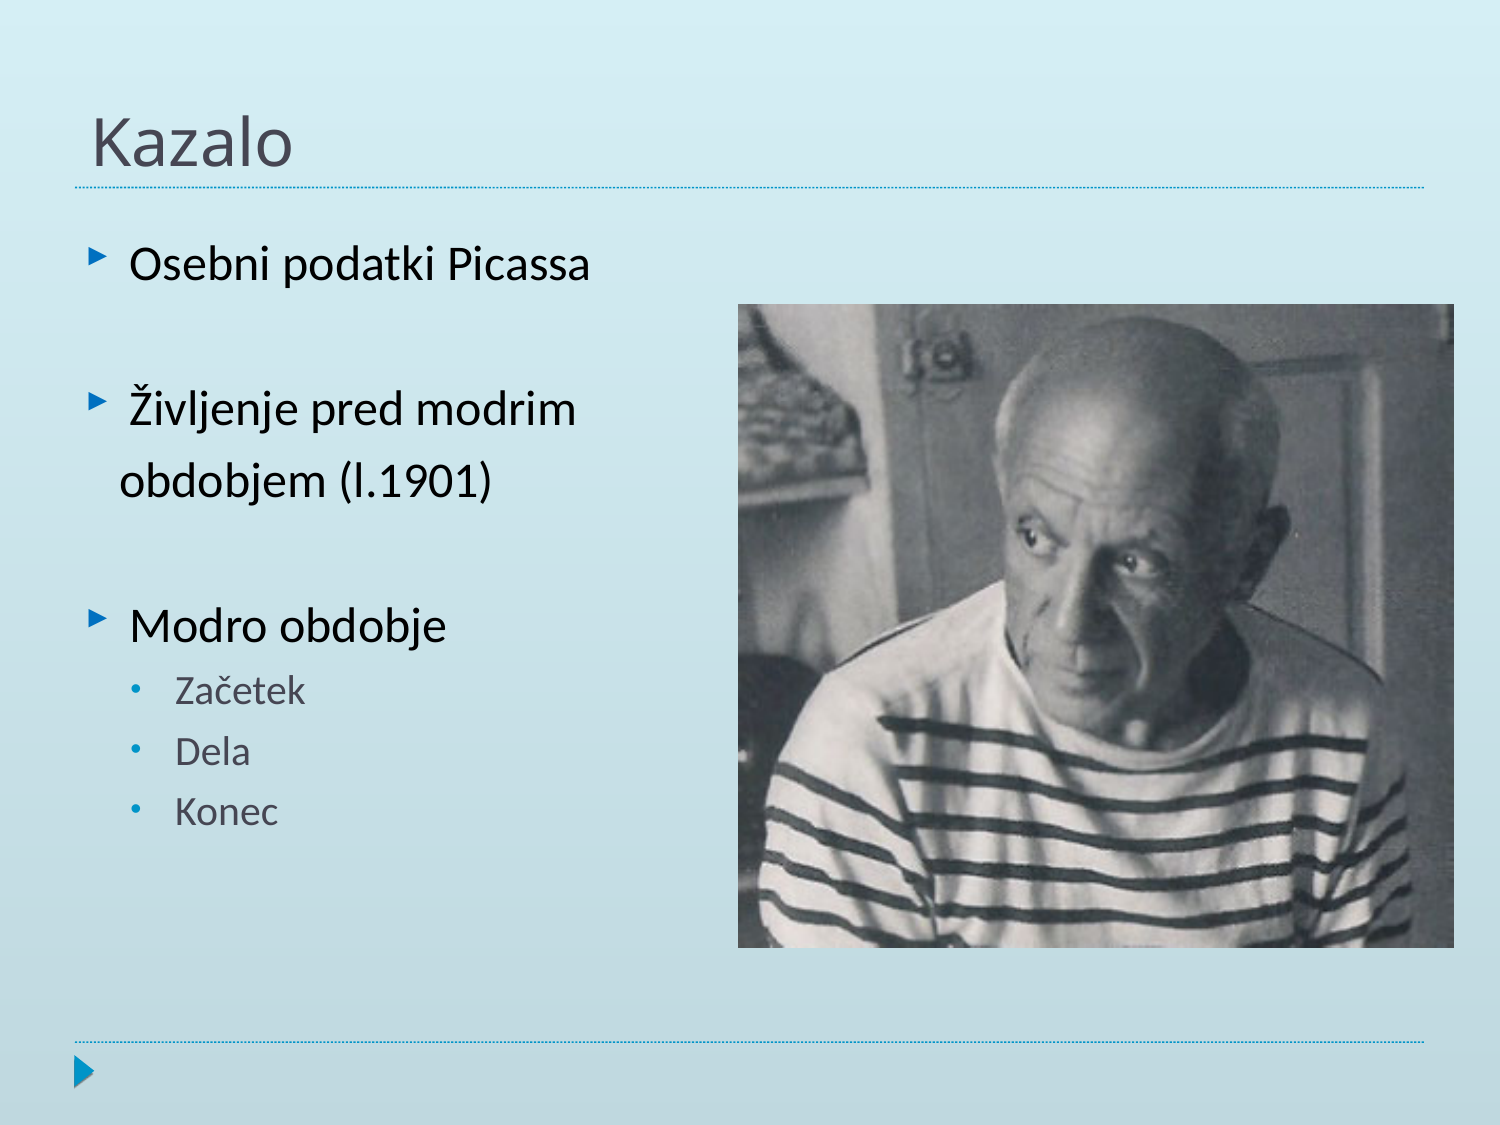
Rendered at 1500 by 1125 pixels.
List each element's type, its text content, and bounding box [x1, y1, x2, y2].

title Kazalo [75, 24, 1425, 188]
list Osebni podatki Picassa Življenje pred modrim obdobjem (l.1901) Modro obdobje Začetek Dela Konec [70, 222, 1421, 1010]
picture [738, 304, 1454, 948]
